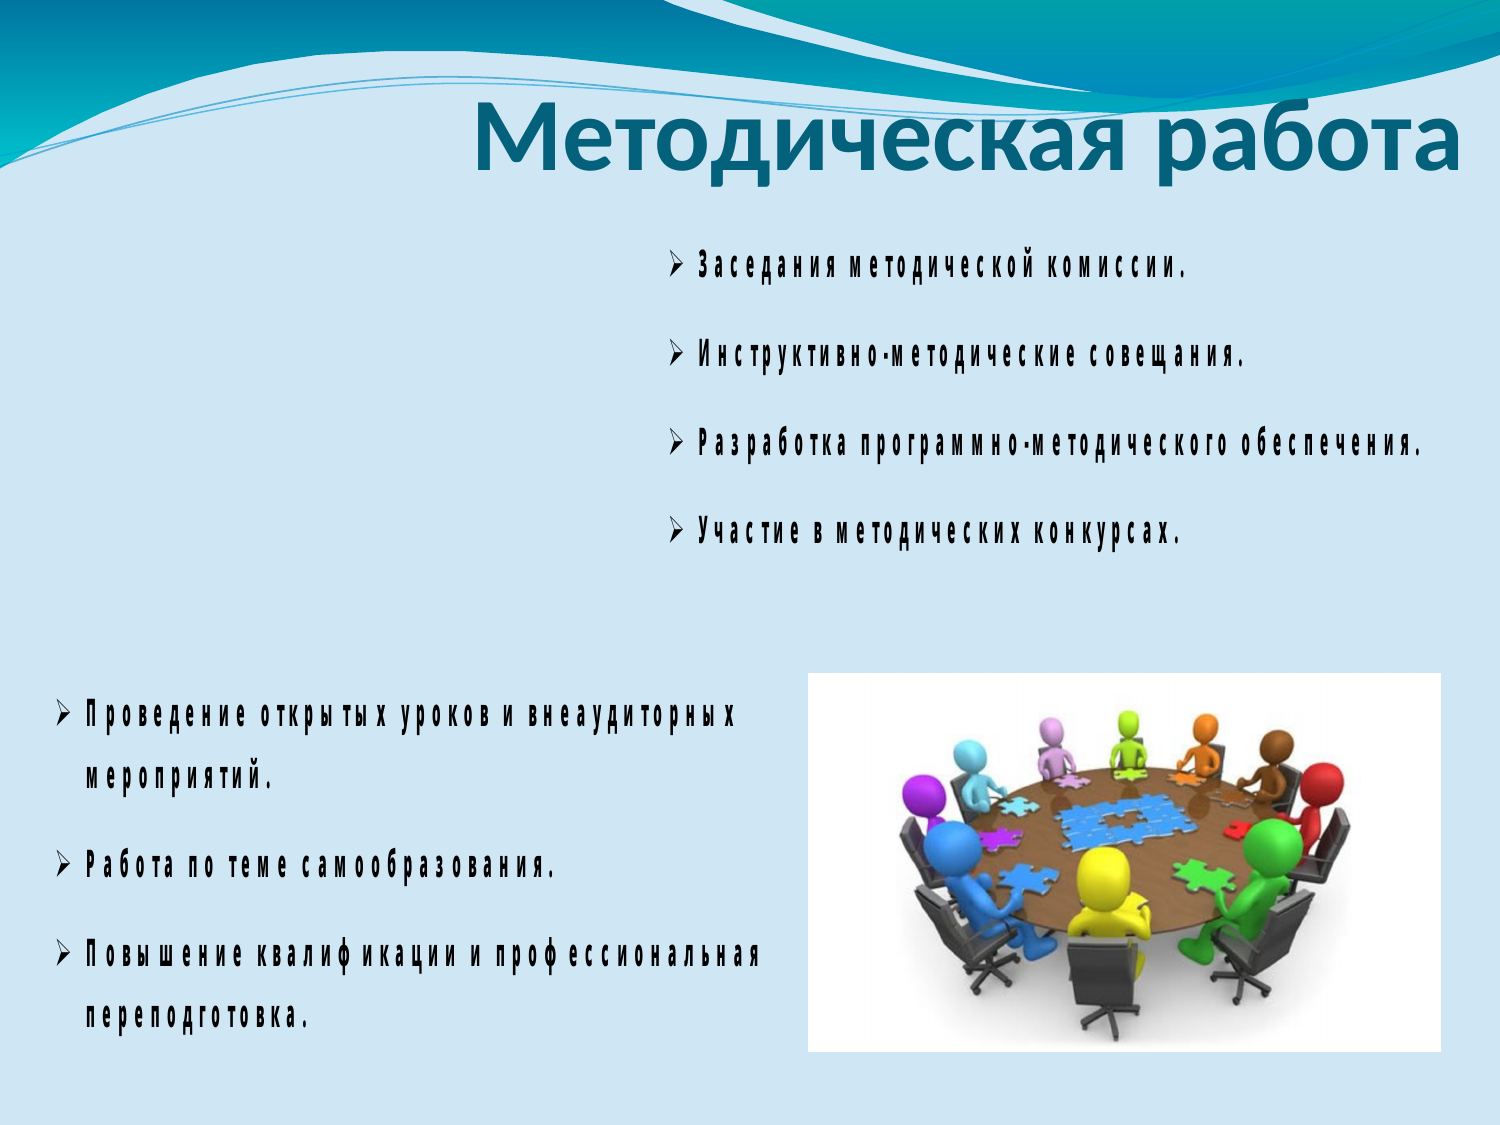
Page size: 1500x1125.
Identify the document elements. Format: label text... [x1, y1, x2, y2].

picture [637, 236, 1438, 591]
text_box Методическая работа [259, 70, 1465, 218]
picture [23, 673, 1441, 1075]
